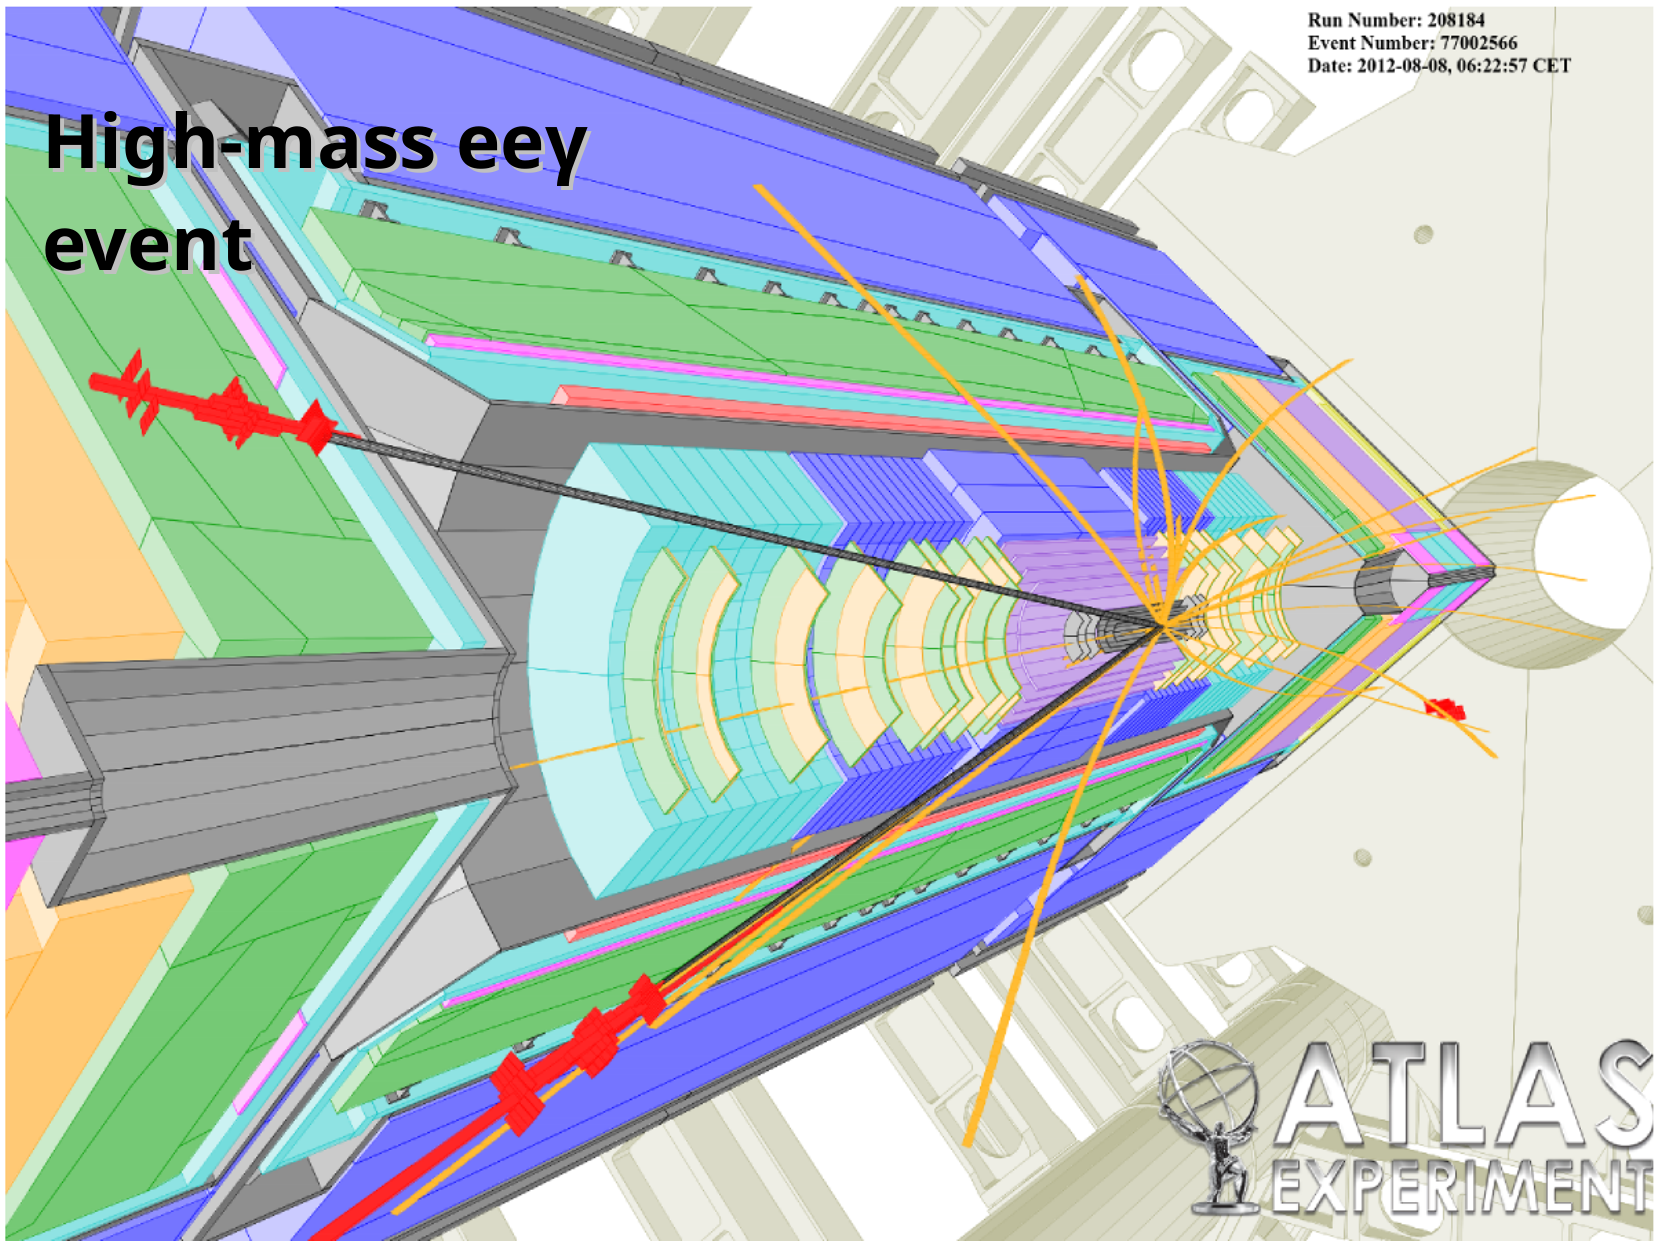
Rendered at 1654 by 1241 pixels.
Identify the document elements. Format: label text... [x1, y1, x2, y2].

picture [0, 0, 1654, 1241]
text_box High-mass eeγ event [27, 80, 828, 183]
